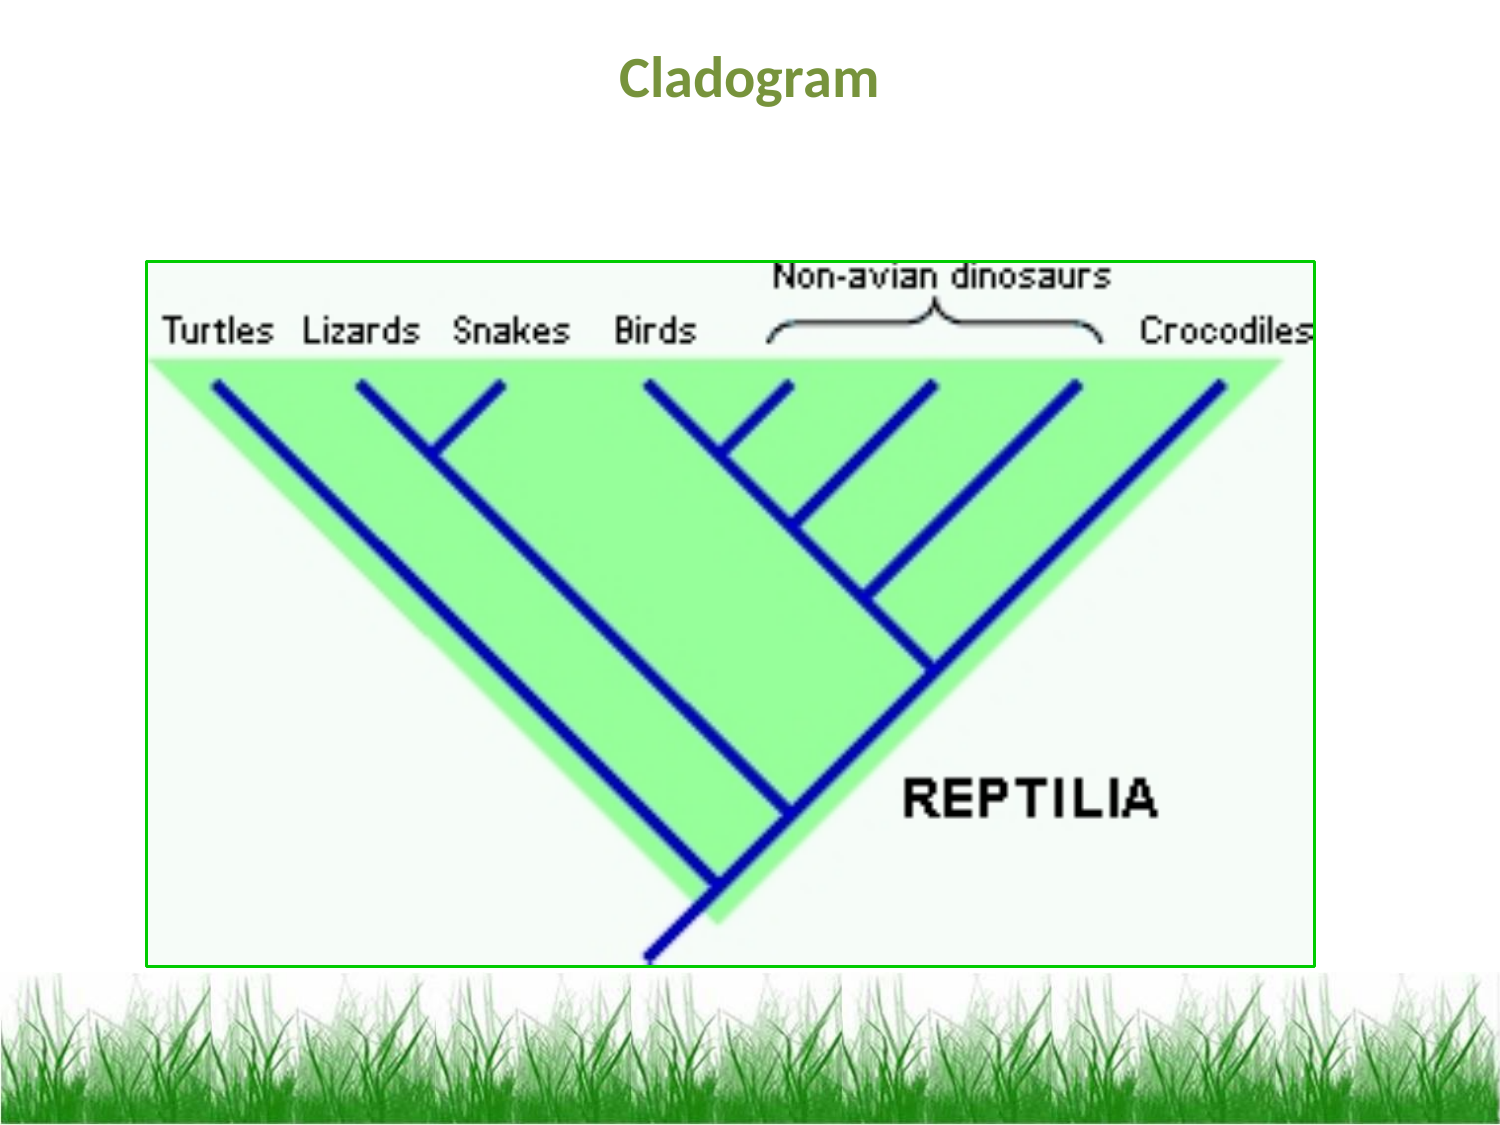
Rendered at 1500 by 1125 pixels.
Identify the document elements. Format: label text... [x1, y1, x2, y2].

picture [148, 262, 1313, 965]
picture [0, 972, 1500, 1125]
title Cladogram [75, 0, 1425, 150]
